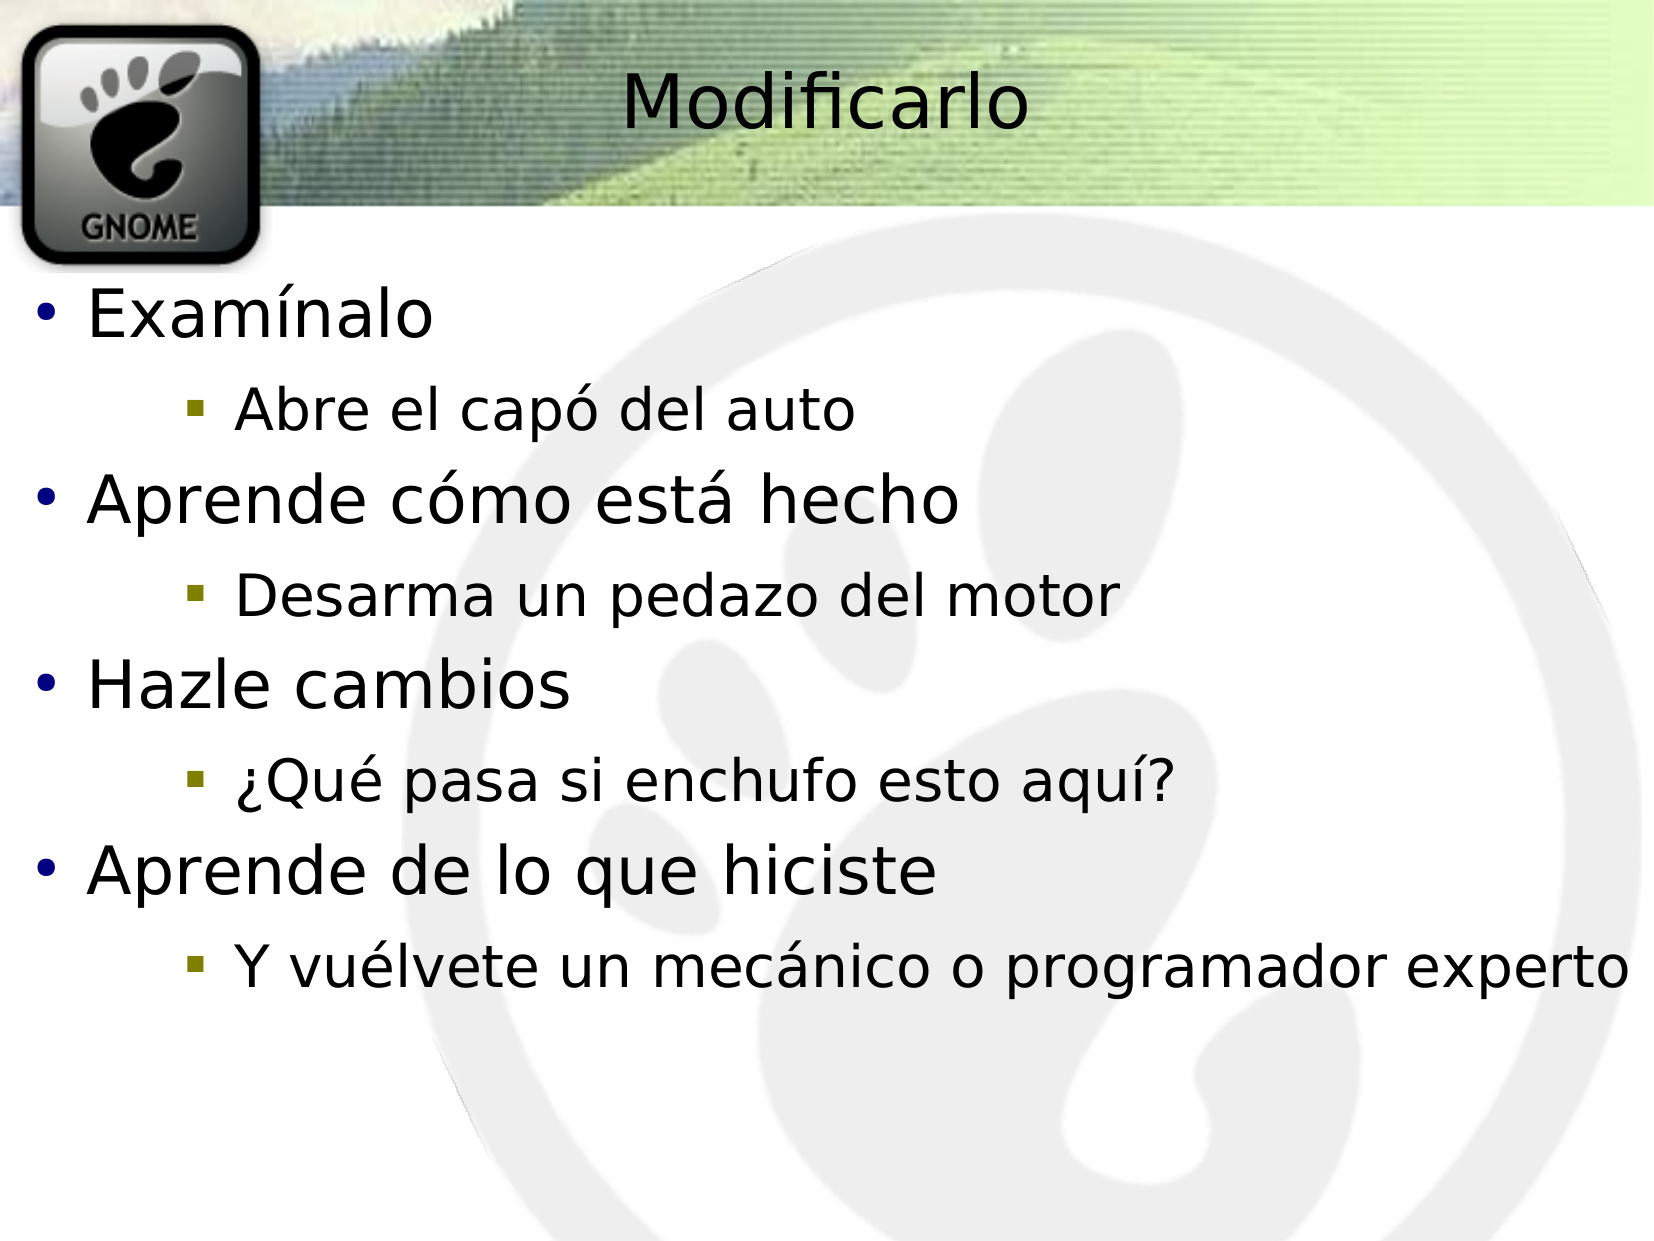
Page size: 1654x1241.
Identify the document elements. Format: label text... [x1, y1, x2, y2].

list Examínalo Abre el capó del auto Aprende cómo está hecho Desarma un pedazo del motor Hazle cambios ¿Qué pasa si enchufo esto aquí? Aprende de lo que hiciste Y vuélvete un mecánico o programador experto [0, 280, 1653, 1240]
picture [0, 0, 1654, 280]
title Modificarlo [0, 0, 1653, 207]
